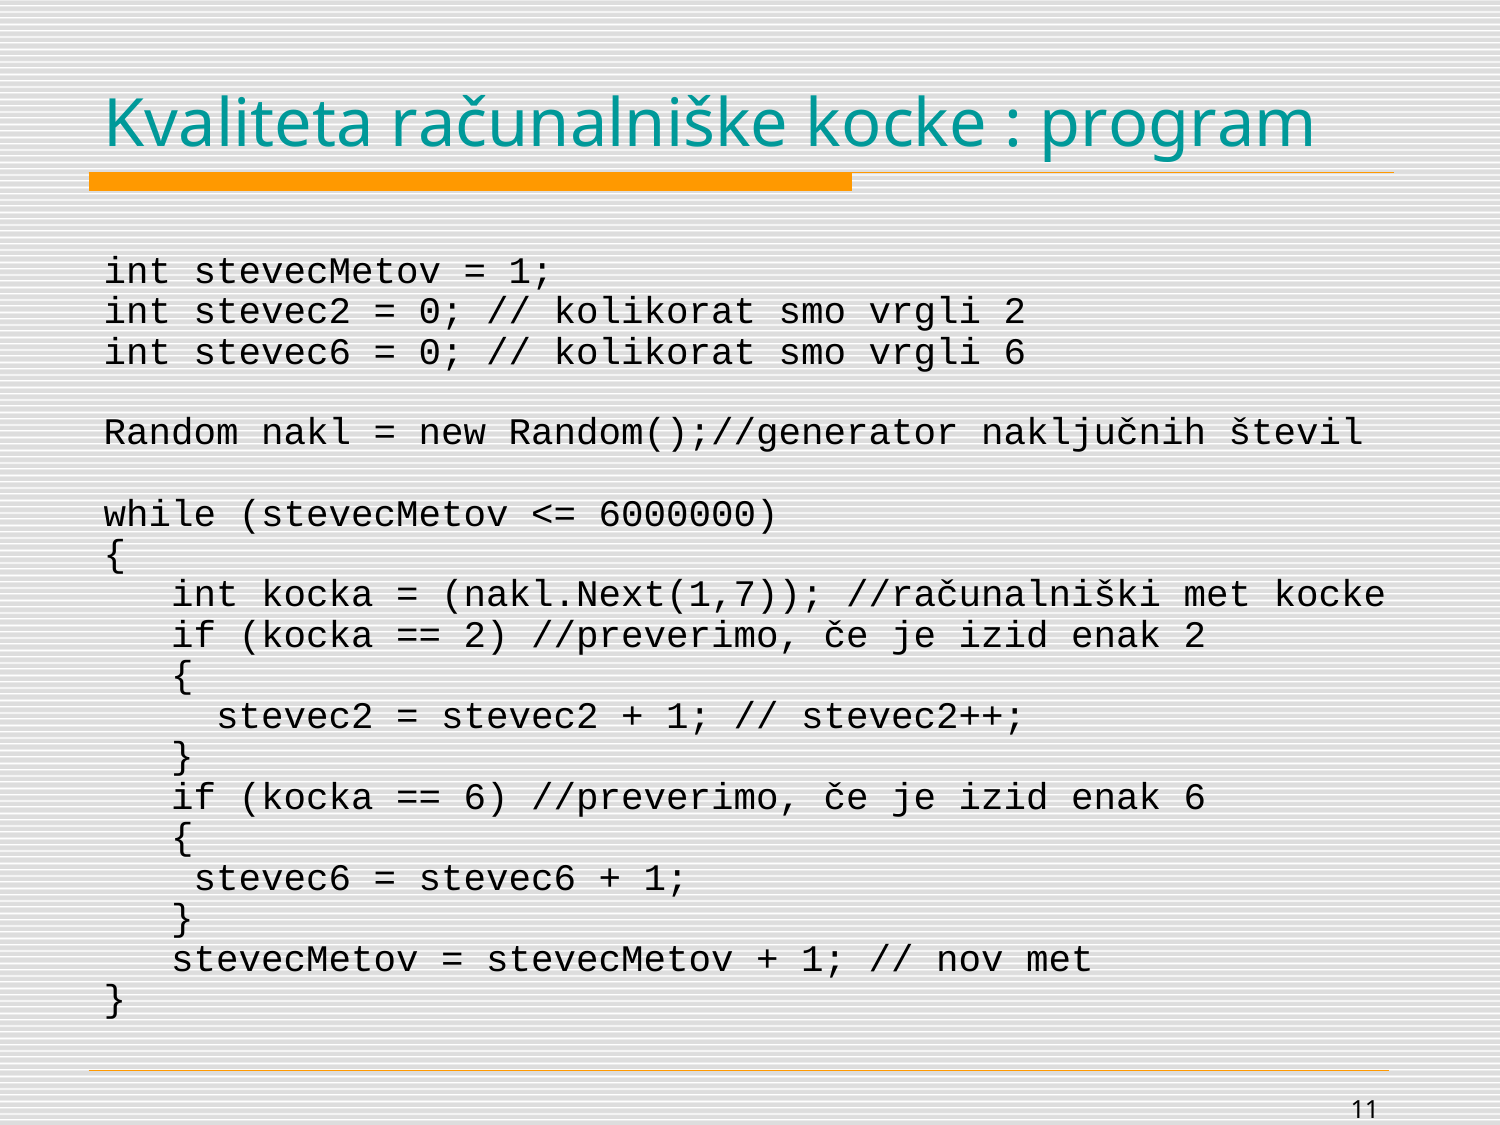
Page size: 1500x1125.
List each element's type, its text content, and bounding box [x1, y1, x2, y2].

text_box <number> [1068, 1085, 1394, 1125]
picture [0, 0, 1500, 1125]
list int stevecMetov = 1; int stevec2 = 0; // kolikorat smo vrgli 2 int stevec6 = 0; // kolikorat smo vrgli 6 Random nakl = new Random();//generator naključnih števil while (stevecMetov <= 6000000) { int kocka = (nakl.Next(1,7)); //računalniški met kocke if (kocka == 2) //preverimo, če je izid enak 2 { stevec2 = stevec2 + 1; // stevec2++; } if (kocka == 6) //preverimo, če je izid enak 6 { stevec6 = stevec6 + 1; } stevecMetov = stevecMetov + 1; // nov met } [88, 243, 1401, 1068]
title Kvaliteta računalniške kocke : program [88, 54, 1401, 167]
